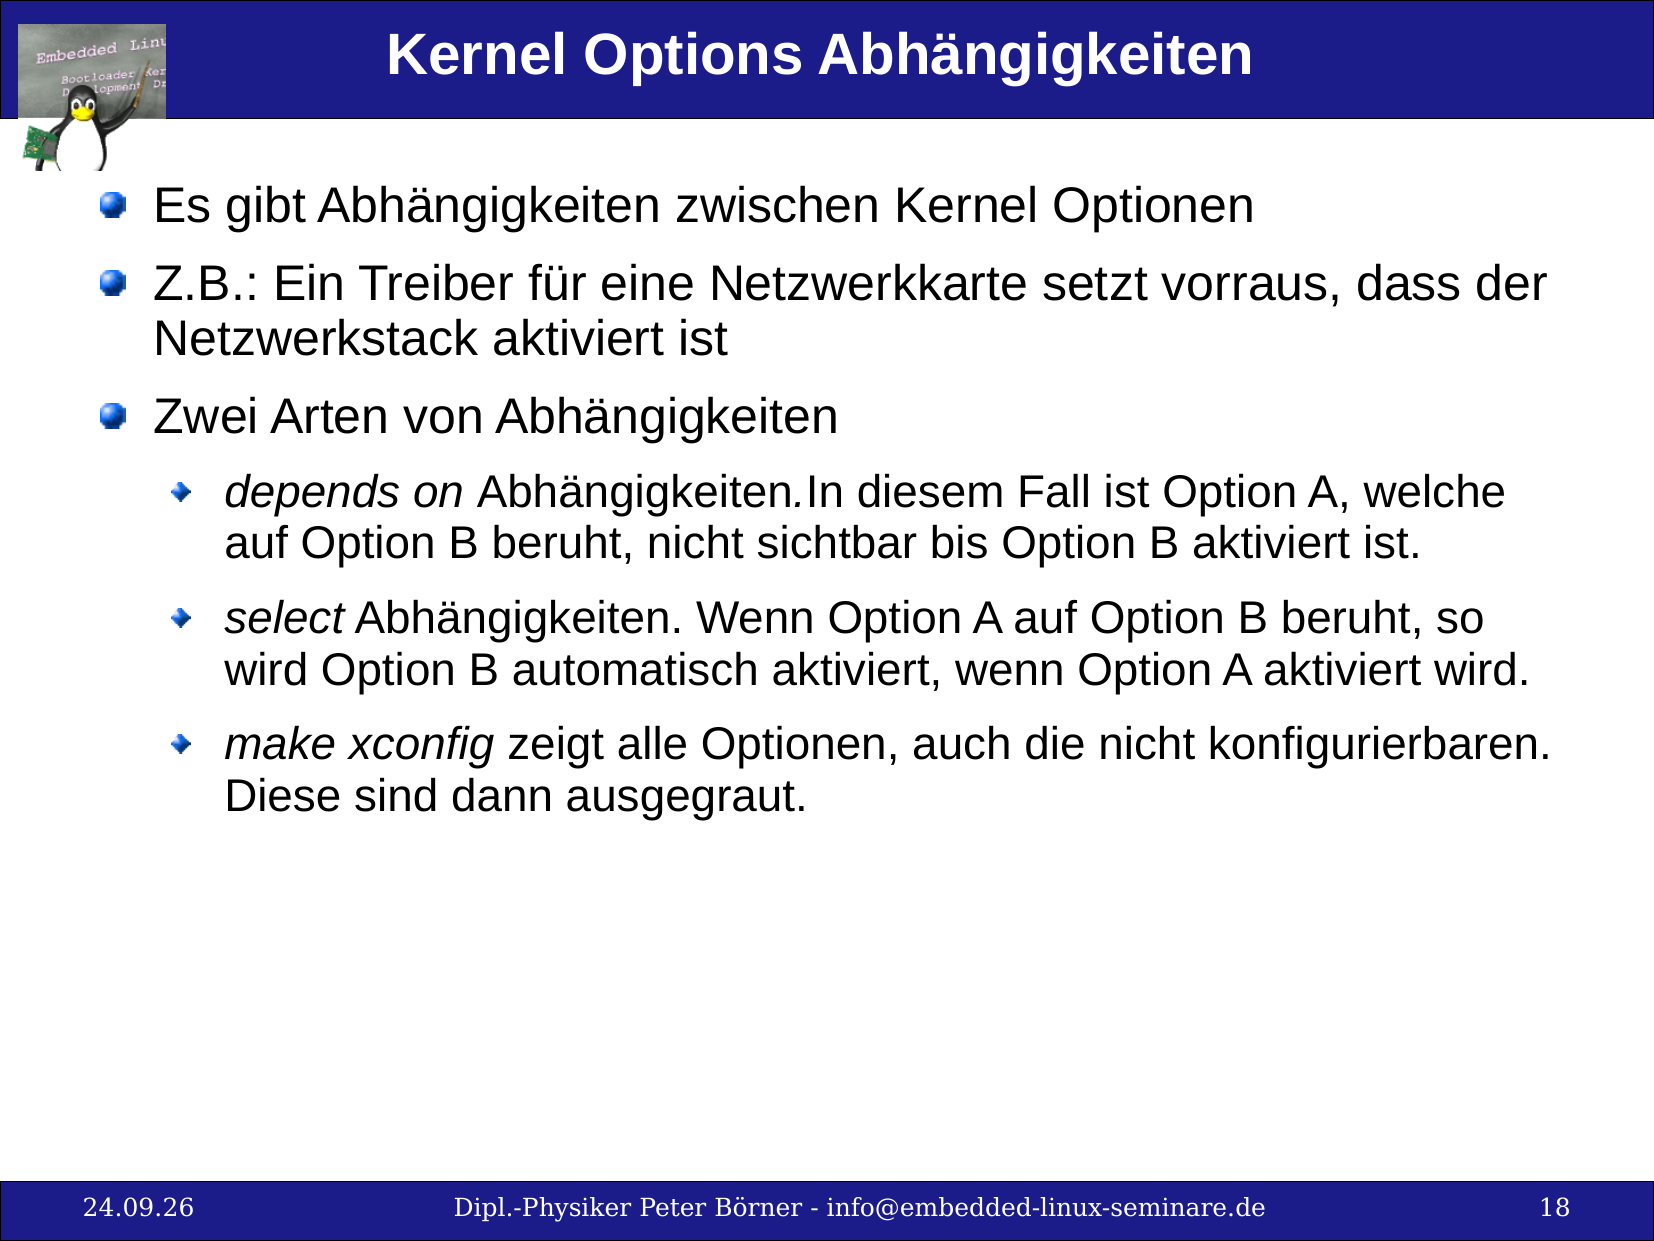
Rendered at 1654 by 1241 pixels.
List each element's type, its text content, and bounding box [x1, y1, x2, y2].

title Kernel Options Abhängigkeiten [76, 19, 1565, 89]
list Es gibt Abhängigkeiten zwischen Kernel Optionen Z.B.: Ein Treiber für eine Netzwerkkarte setzt vorraus, dass der Netzwerkstack aktiviert ist Zwei Arten von Abhängigkeiten depends on Abhängigkeiten.In diesem Fall ist Option A, welche auf Option B beruht, nicht sichtbar bis Option B aktiviert ist. select Abhängigkeiten. Wenn Option A auf Option B beruht, so wird Option B automatisch aktiviert, wenn Option A aktiviert wird. make xconfig zeigt alle Optionen, auch die nicht konfigurierbaren. Diese sind dann ausgegraut. [82, 177, 1571, 1148]
picture [18, 24, 166, 171]
